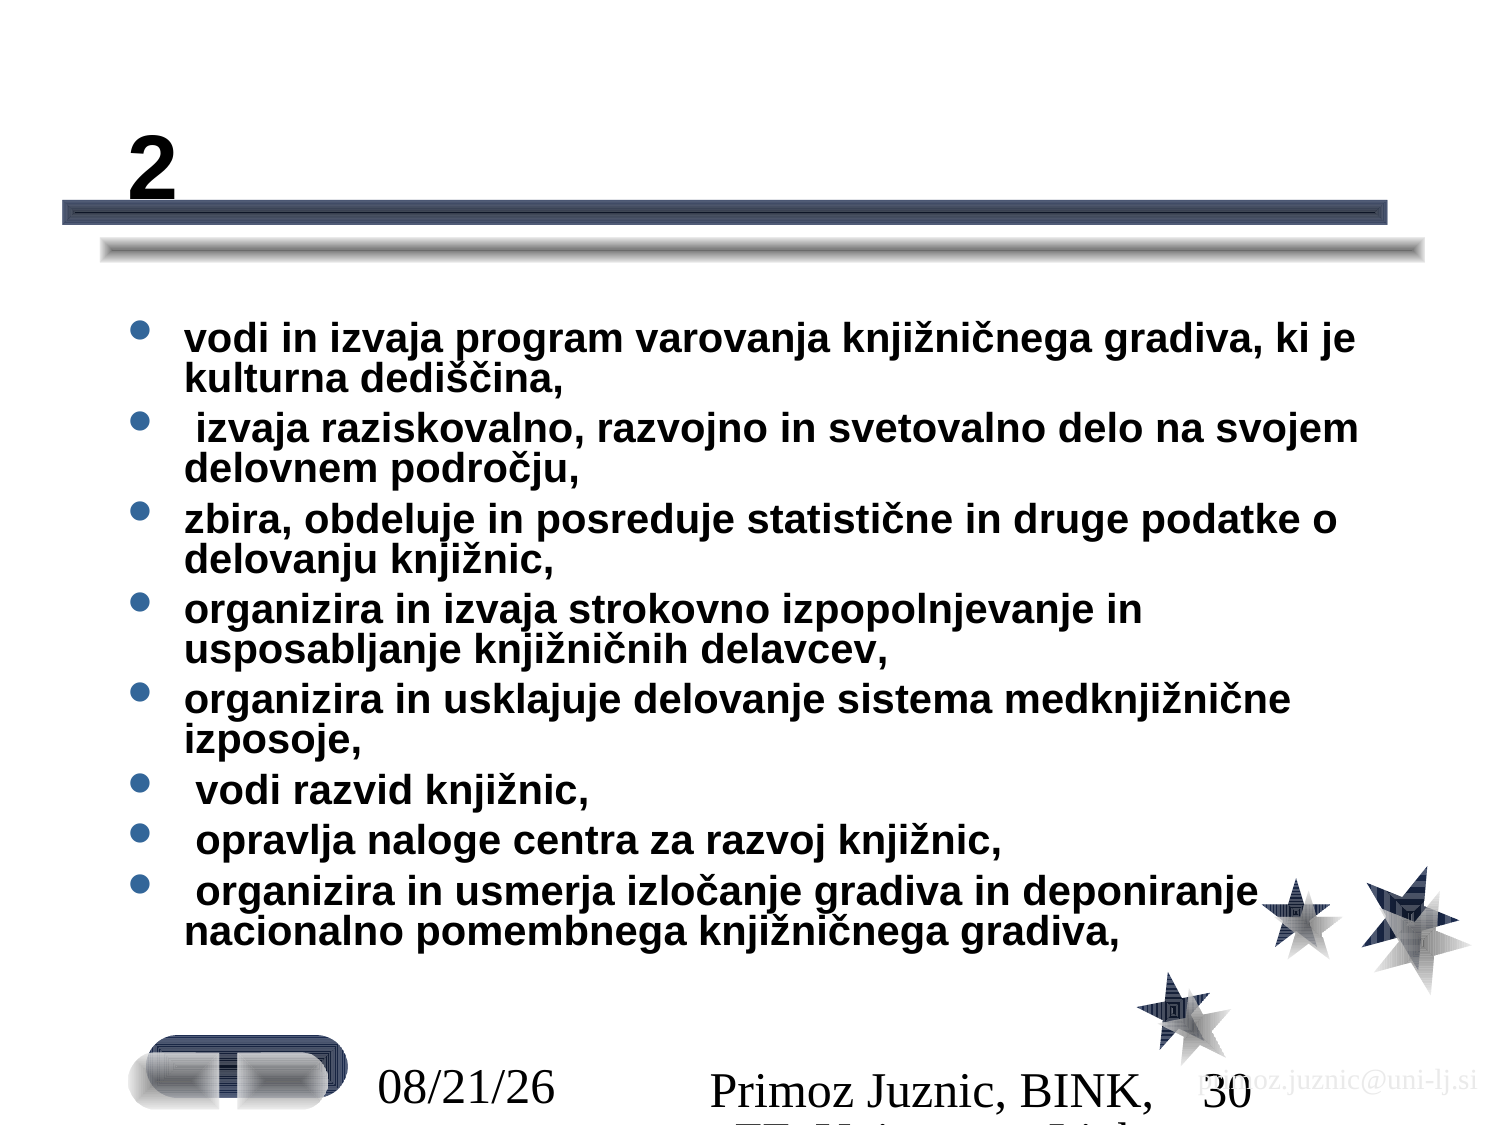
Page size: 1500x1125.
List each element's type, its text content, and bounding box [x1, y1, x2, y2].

list vodi in izvaja program varovanja knjižničnega gradiva, ki je kulturna dediščina, izvaja raziskovalno, razvojno in svetovalno delo na svojem delovnem področju, zbira, obdeluje in posreduje statistične in druge podatke o delovanju knjižnic, organizira in izvaja strokovno izpopolnjevanje in usposabljanje knjižničnih delavcev, organizira in usklajuje delovanje sistema medknjižnične izposoje, vodi razvid knjižnic, opravlja naloge centra za razvoj knjižnic, organizira in usmerja izločanje gradiva in deponiranje nacionalno pomembnega knjižničnega gradiva, [112, 312, 1388, 988]
title 2 [112, 37, 1388, 225]
